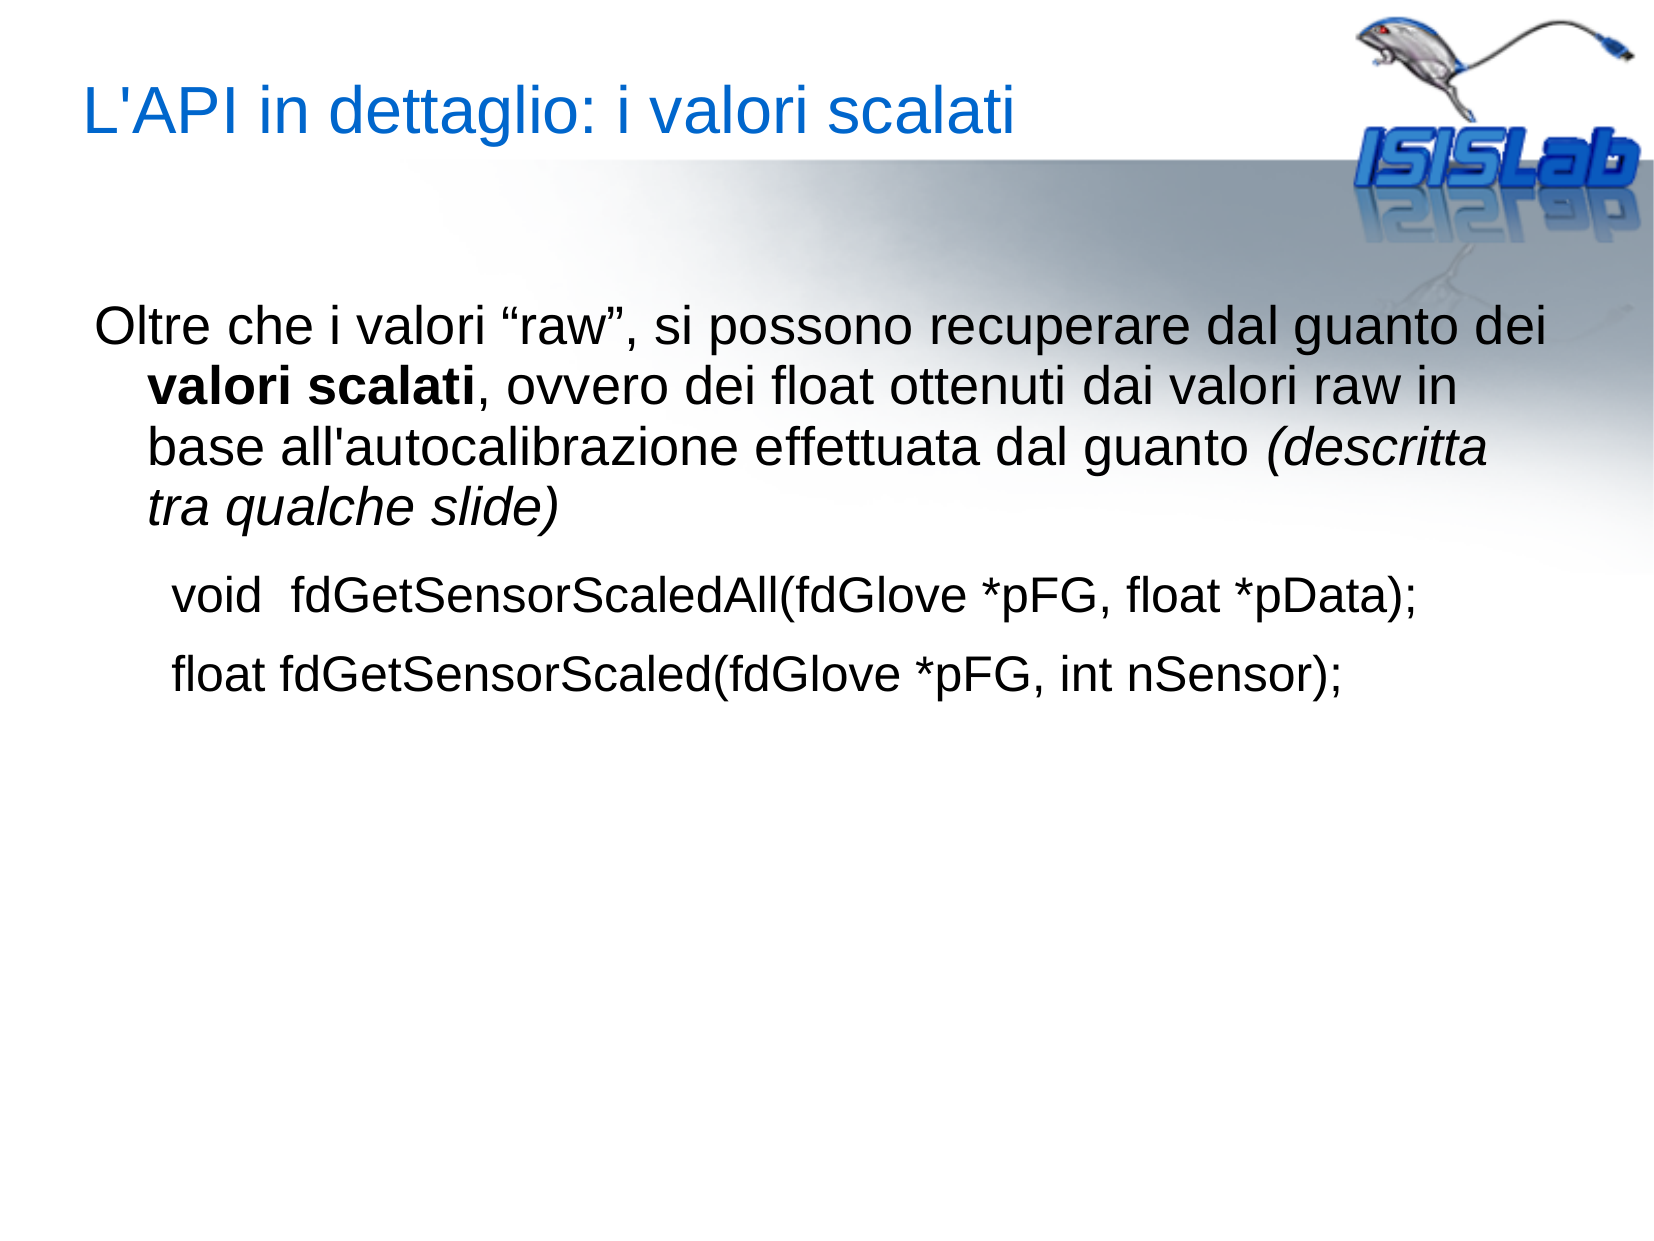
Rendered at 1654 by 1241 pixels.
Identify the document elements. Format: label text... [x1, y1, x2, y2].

list Oltre che i valori “raw”, si possono recuperare dal guanto dei valori scalati, ovvero dei float ottenuti dai valori raw in base all'autocalibrazione effettuata dal guanto (descritta tra qualche slide) void fdGetSensorScaledAll(fdGlove *pFG, float *pData); float fdGetSensorScaled(fdGlove *pFG, int nSensor); [76, 295, 1565, 1034]
picture [0, 0, 1654, 1241]
title L'API in dettaglio: i valori scalati [82, 46, 1571, 175]
